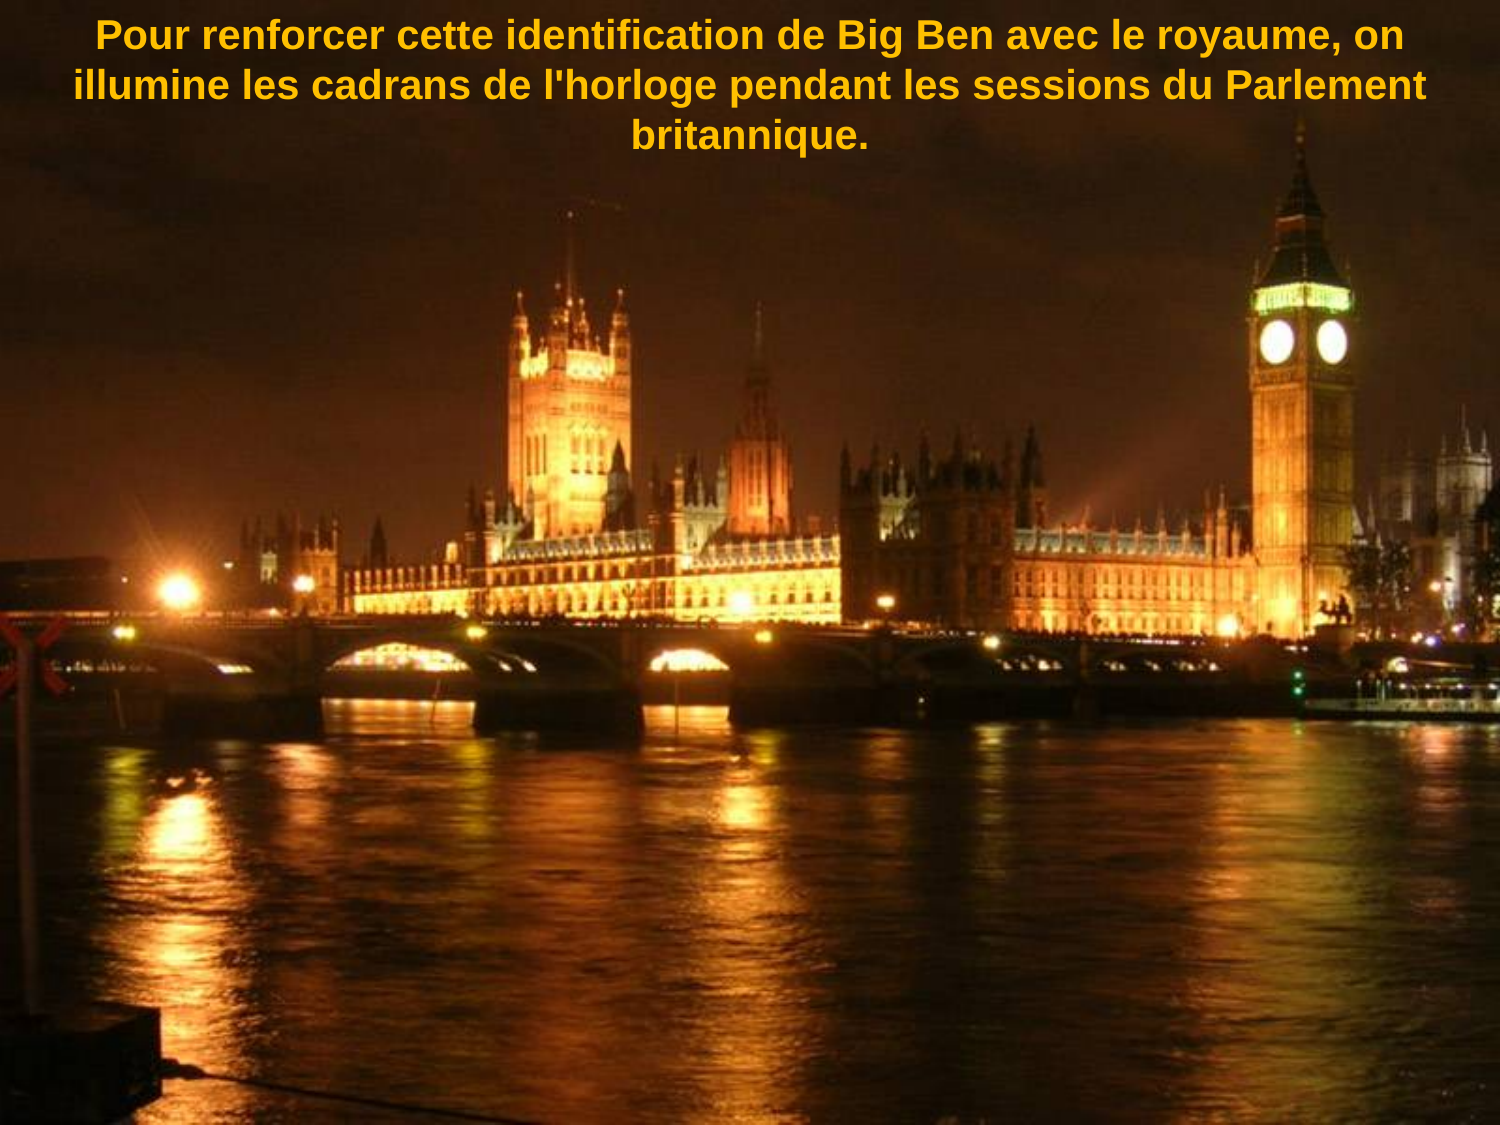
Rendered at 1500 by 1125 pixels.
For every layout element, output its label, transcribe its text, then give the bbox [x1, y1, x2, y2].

text_box Pour renforcer cette identification de Big Ben avec le royaume, on illumine les cadrans de l'horloge pendant les sessions du Parlement britannique. [0, 0, 1500, 166]
picture [0, 166, 1500, 1125]
